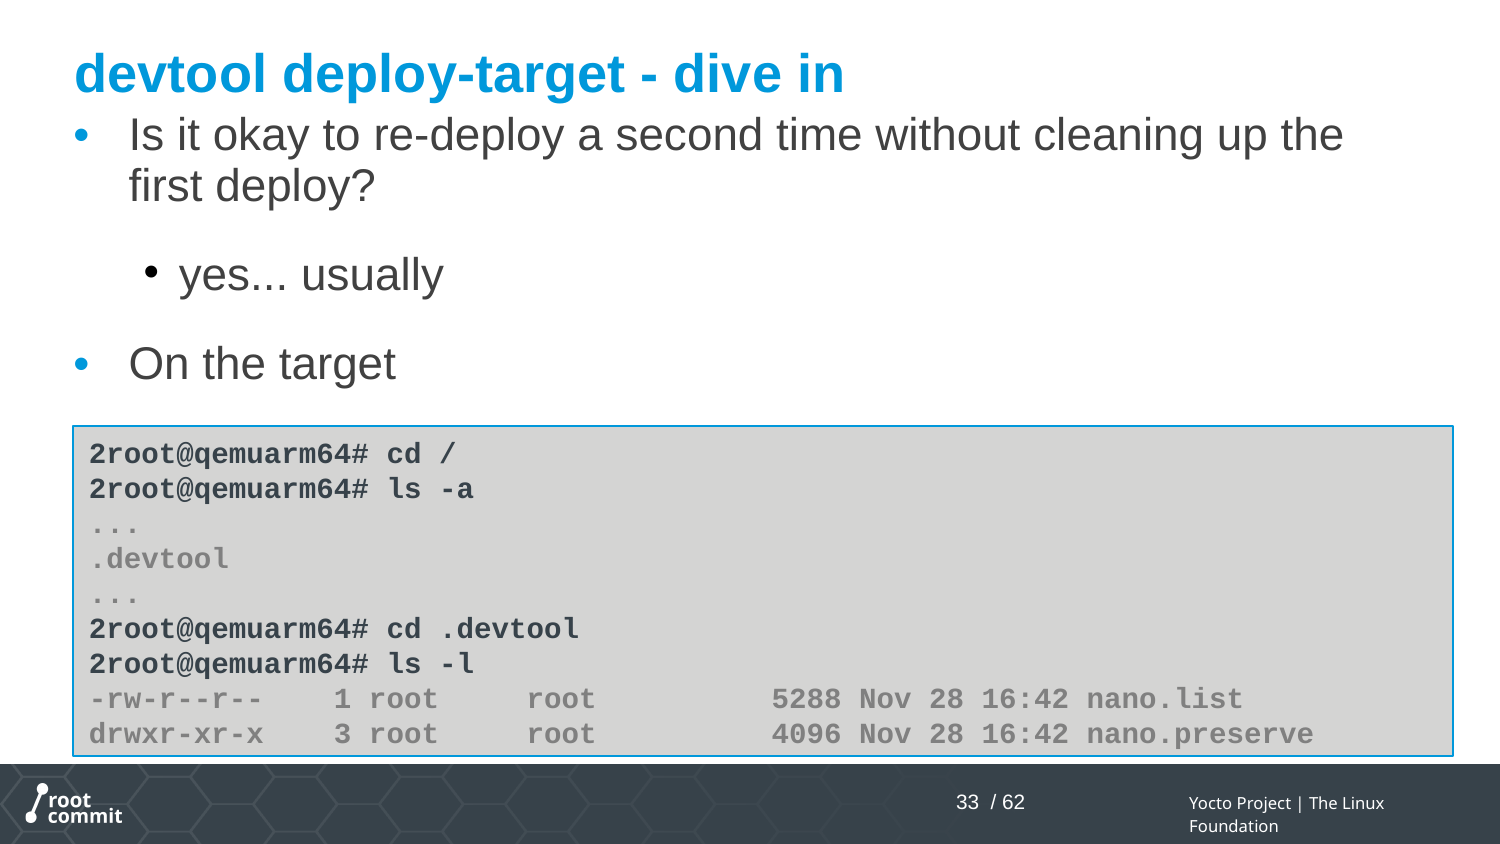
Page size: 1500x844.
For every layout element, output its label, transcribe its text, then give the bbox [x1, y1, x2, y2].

text_box Is it okay to re-deploy a second time without cleaning up the first deploy? yes... usually On the target [72, 108, 1422, 427]
text_box 2root@qemuarm64# cd / 2root@qemuarm64# ls -a ... .devtool ... 2root@qemuarm64# cd .devtool 2root@qemuarm64# ls -l -rw-r--r-- 1 root root 5288 Nov 28 16:42 nano.list drwxr-xr-x 3 root root 4096 Nov 28 16:42 nano.preserve [73, 426, 1453, 756]
text_box devtool deploy-target - dive in [74, 50, 1424, 159]
picture [0, 0, 1500, 844]
